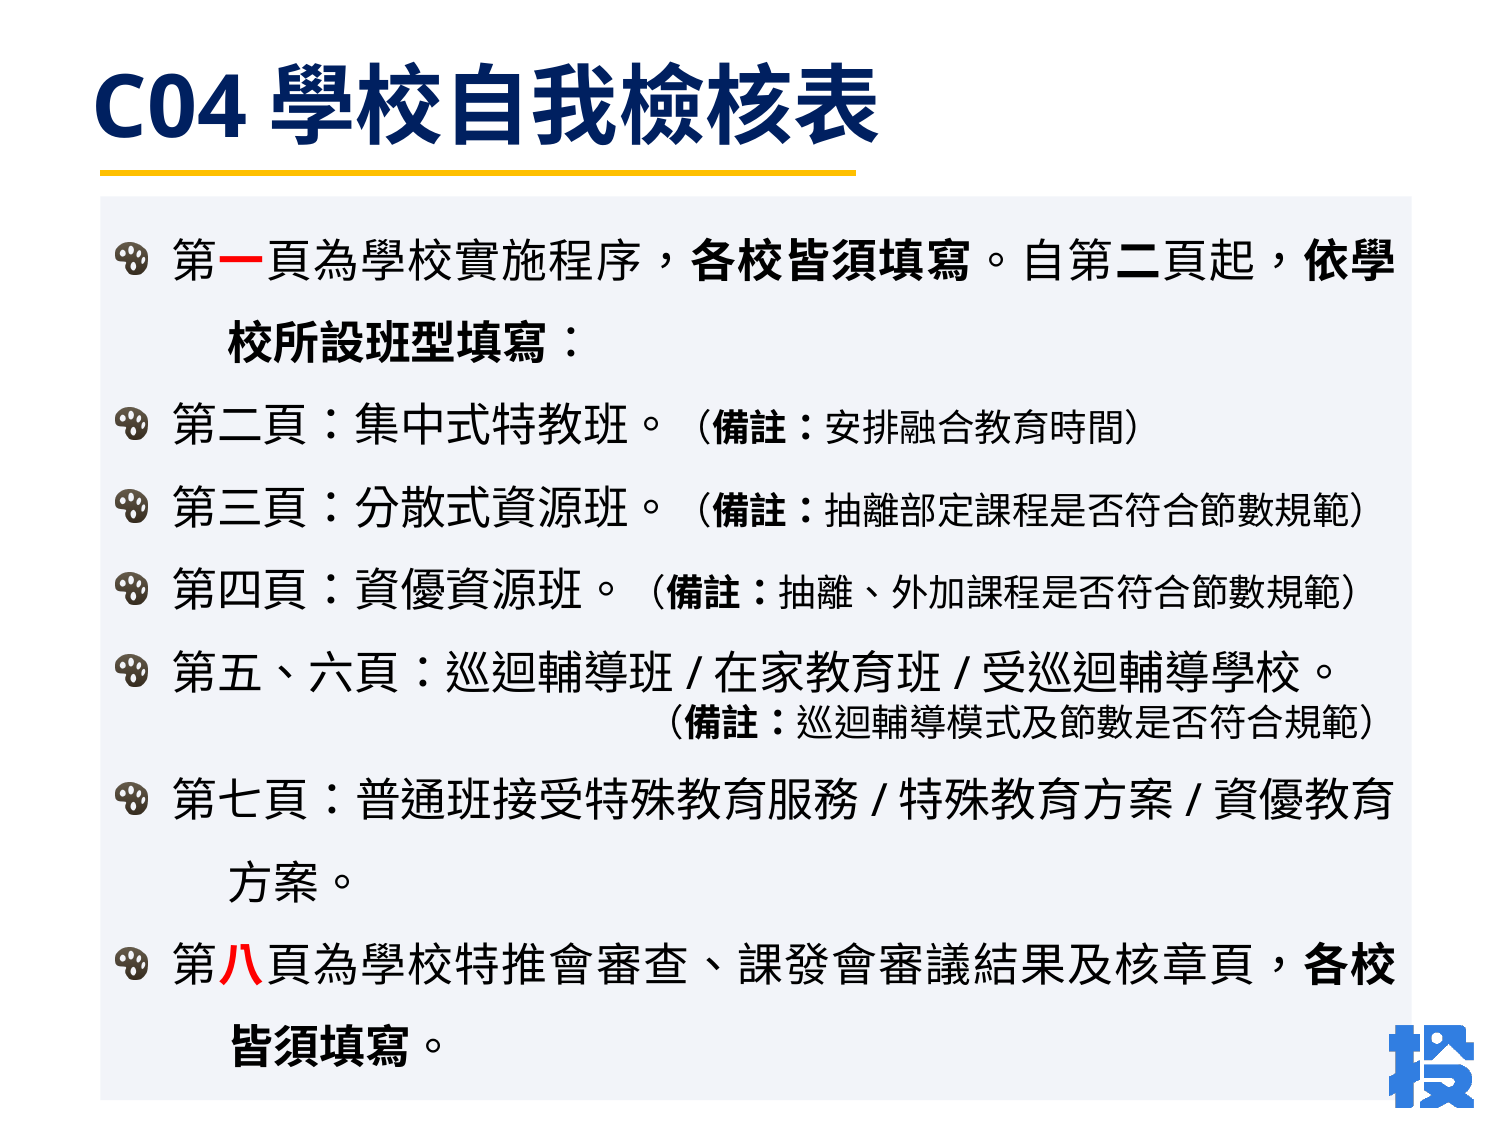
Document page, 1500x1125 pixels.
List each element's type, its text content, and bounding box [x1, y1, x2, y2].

text_box C04學校自我檢核表 [76, 42, 890, 164]
text_box 第一頁為學校實施程序，各校皆須填寫。自第二頁起，依學校所設班型填寫： 第二頁：集中式特教班。（備註：安排融合教育時間） 第三頁：分散式資源班。（備註：抽離部定課程是否符合節數規範） 第四頁：資優資源班。（備註：抽離、外加課程是否符合節數規範） 第五、六頁：巡迴輔導班/在家教育班/受巡迴輔導學校。 （備註：巡迴輔導模式及節數是否符合規範） 第七頁：普通班接受特殊教育服務/特殊教育方案/資優教育方案。 第八頁為學校特推會審查、課發會審議結果及核章頁，各校皆須填寫。 [100, 196, 1412, 1101]
picture [1362, 997, 1500, 1125]
